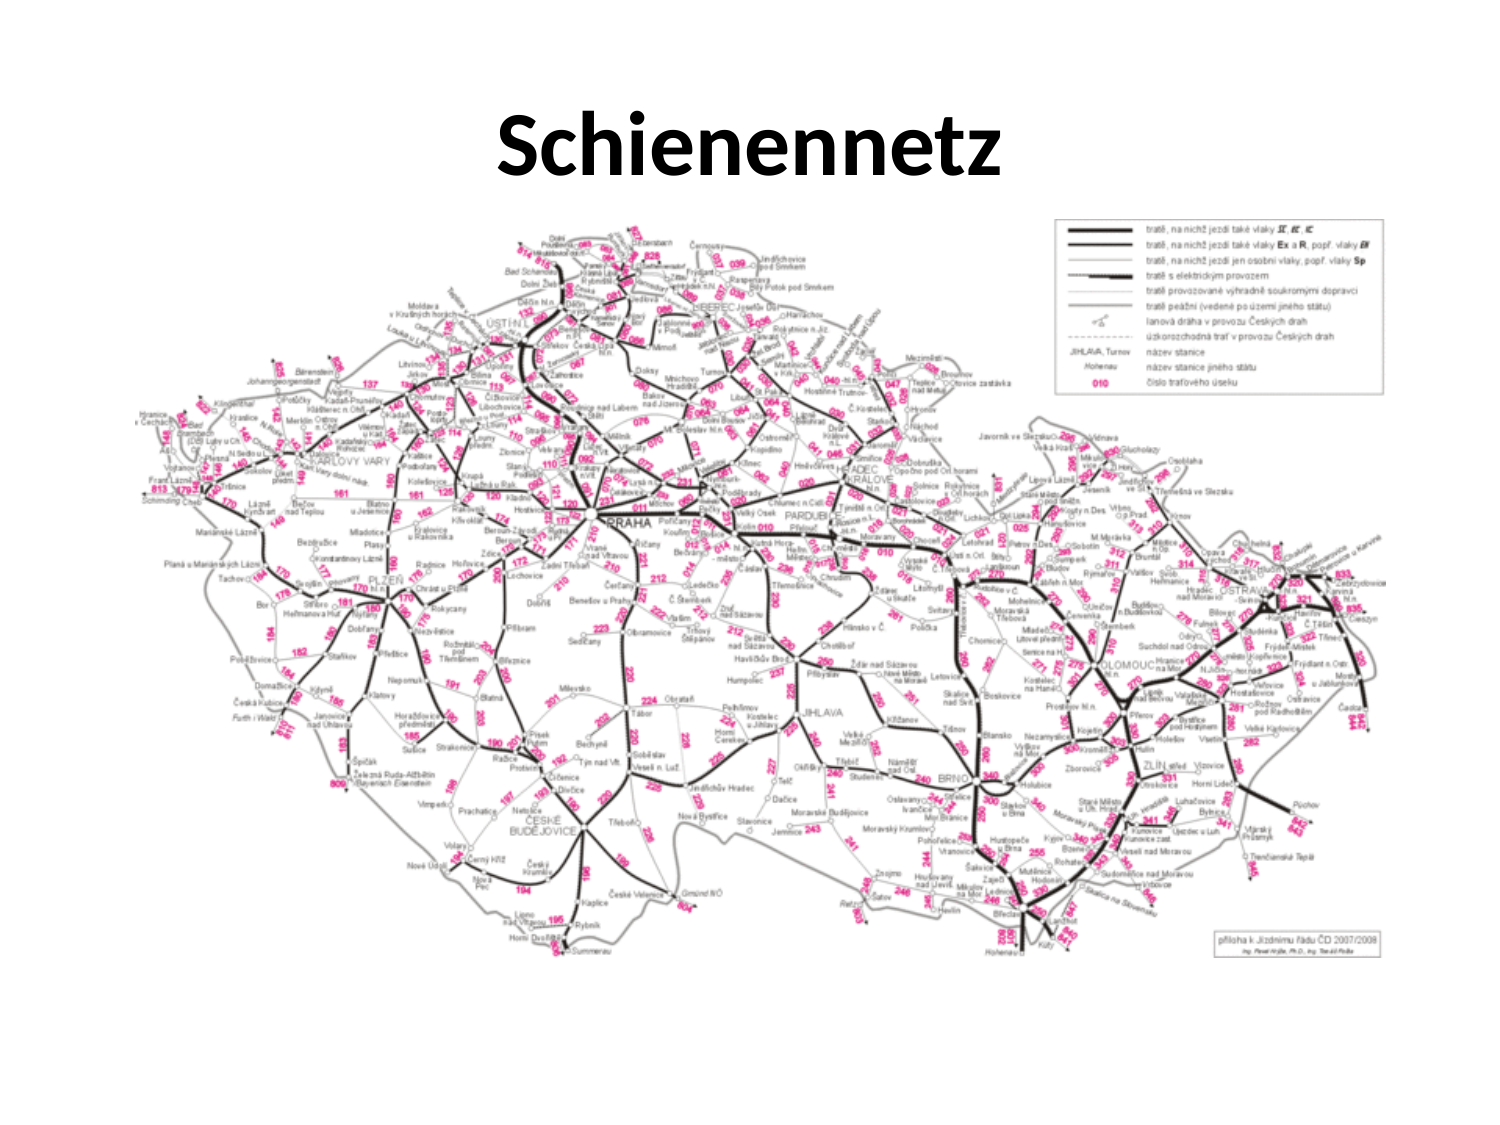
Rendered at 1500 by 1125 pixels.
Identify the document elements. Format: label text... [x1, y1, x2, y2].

title Schienennetz [75, 45, 1426, 233]
picture [135, 233, 1386, 958]
